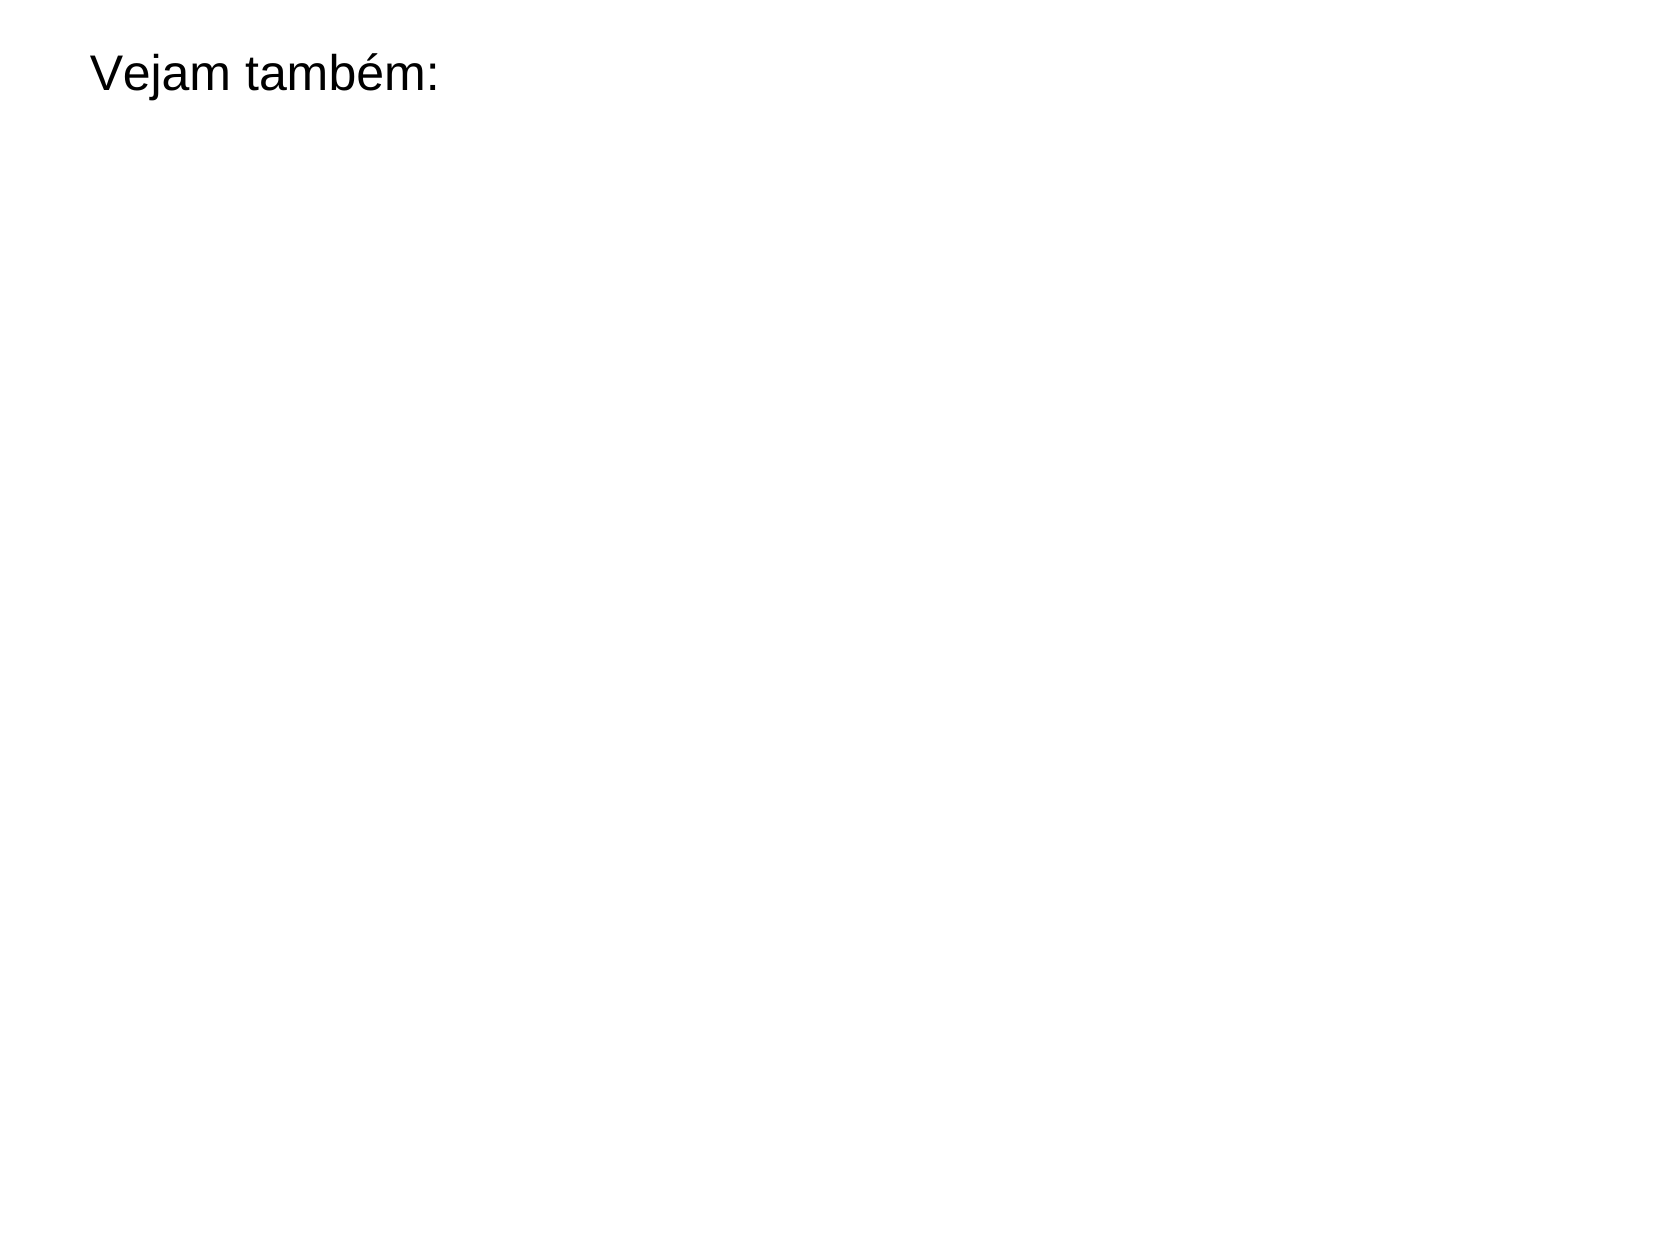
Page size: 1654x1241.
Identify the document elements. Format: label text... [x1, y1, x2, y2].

text_box Vejam também: [75, 37, 1613, 220]
